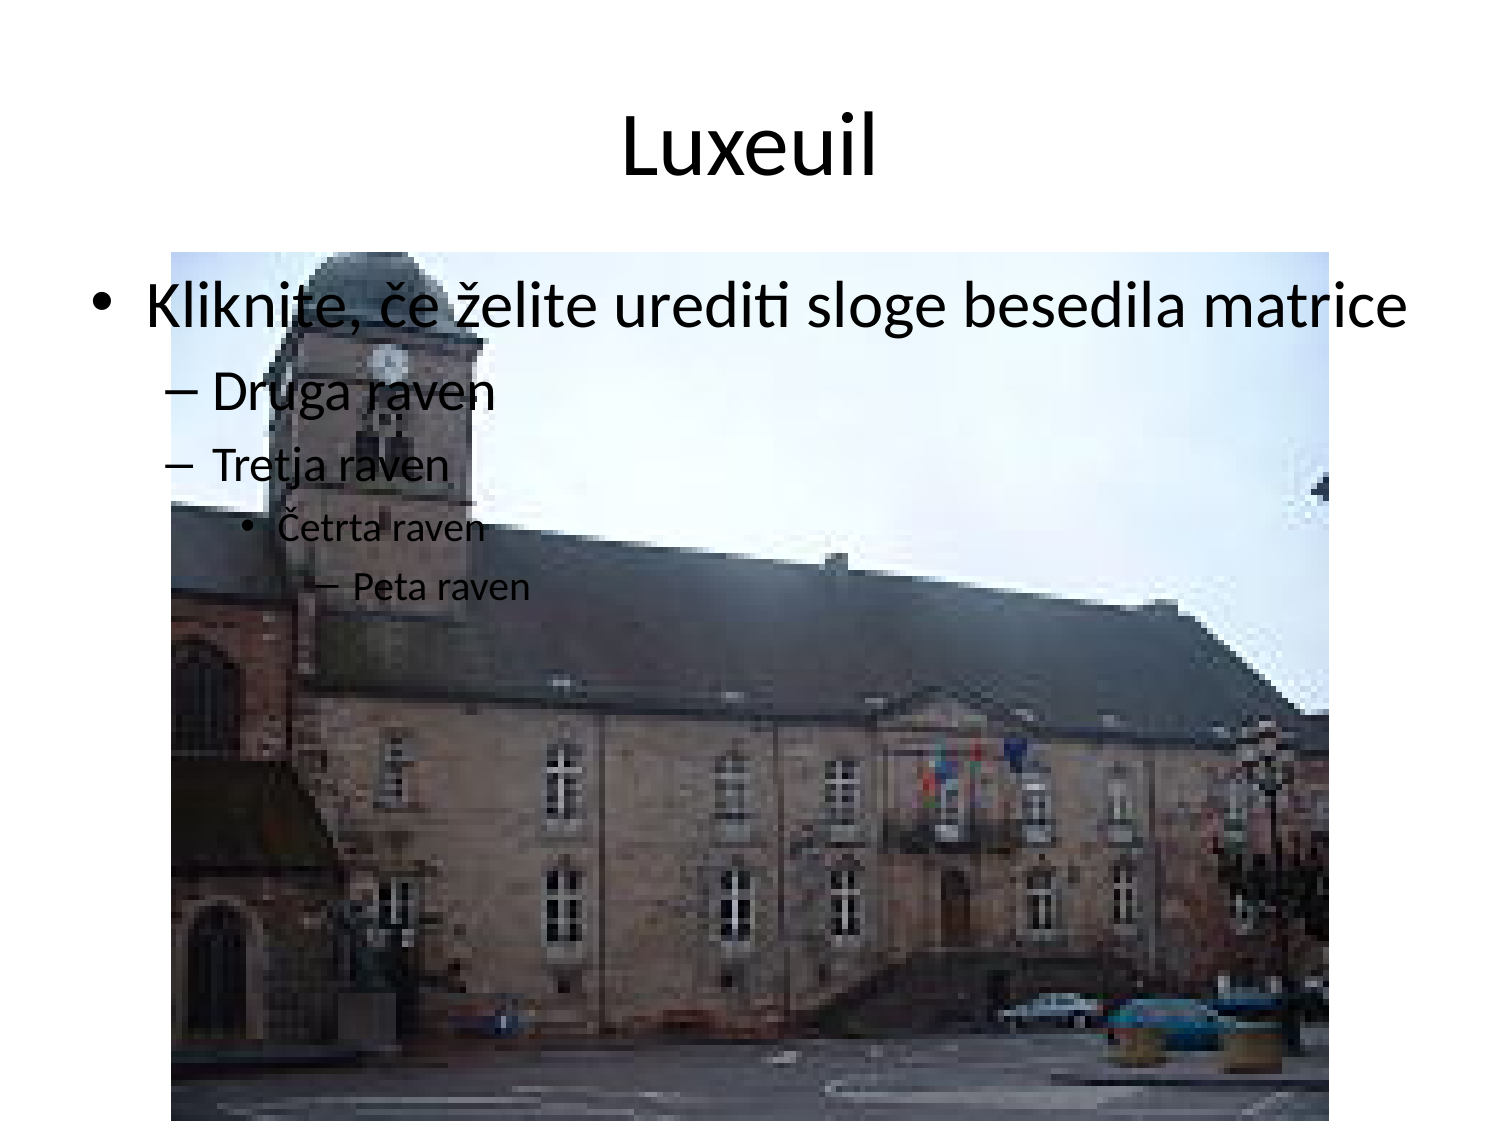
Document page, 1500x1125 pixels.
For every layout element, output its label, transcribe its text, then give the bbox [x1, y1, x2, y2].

title Luxeuil [75, 45, 1425, 233]
picture [171, 252, 1329, 1121]
